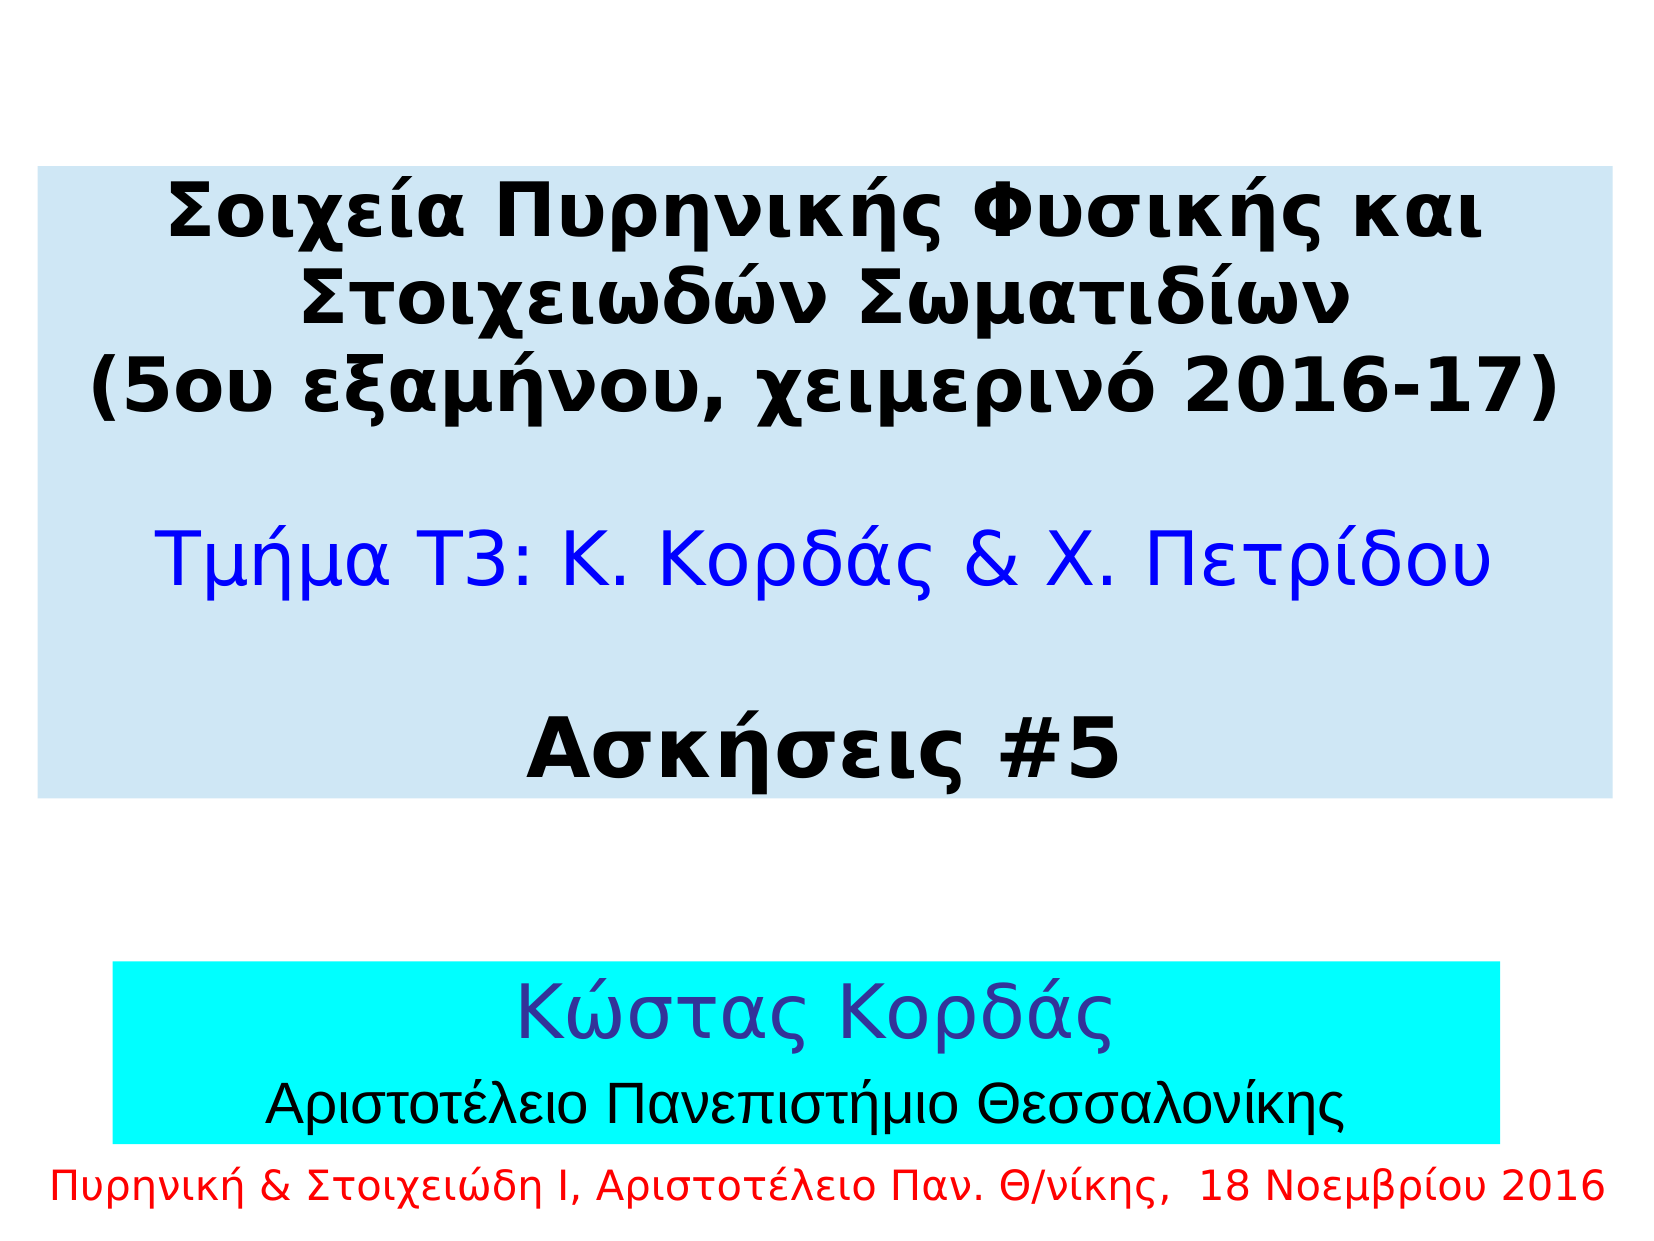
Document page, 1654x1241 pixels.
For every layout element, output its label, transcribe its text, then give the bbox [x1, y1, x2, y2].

text_box Πυρηνική & Στοιχειώδη Ι, Αριστοτέλειο Παν. Θ/νίκης, 18 Νοεμβρίου 2016 [33, 1154, 1623, 1219]
text_box Κώστας Κορδάς Αριστοτέλειο Πανεπιστήμιο Θεσσαλονίκης [112, 961, 1501, 1145]
title Σοιχεία Πυρηνικής Φυσικής και Στοιχειωδών Σωματιδίων (5ου εξαμήνου, χειμερινό 2016-17) Τμήμα Τ3: Κ. Κορδάς & Χ. Πετρίδου Ασκήσεις #5 [37, 166, 1613, 799]
